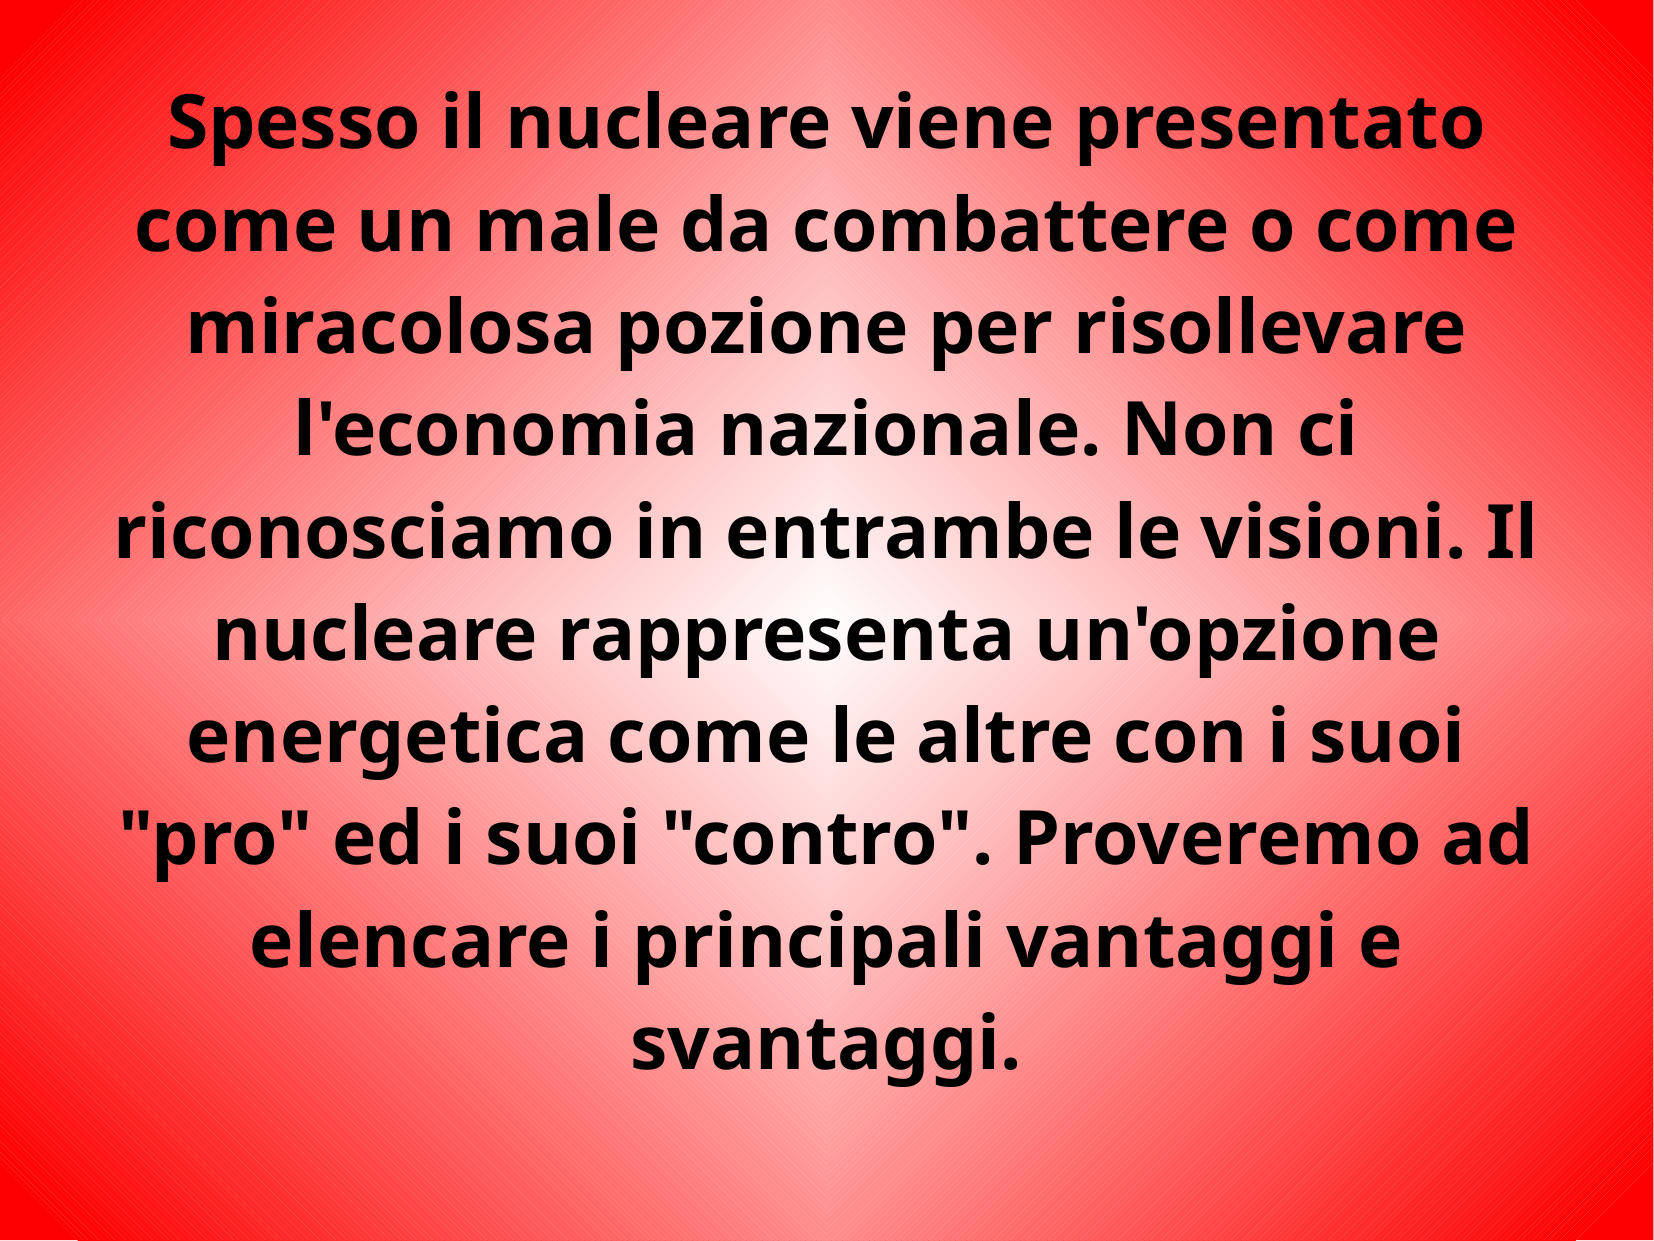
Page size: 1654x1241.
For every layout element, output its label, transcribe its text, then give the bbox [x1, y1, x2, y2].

subtitle Spesso il nucleare viene presentato come un male da combattere o come miracolosa pozione per risollevare l'economia nazionale. Non ci riconosciamo in entrambe le visioni. Il nucleare rappresenta un'opzione energetica come le altre con i suoi "pro" ed i suoi "contro". Proveremo ad elencare i principali vantaggi e svantaggi. [82, 57, 1571, 1103]
